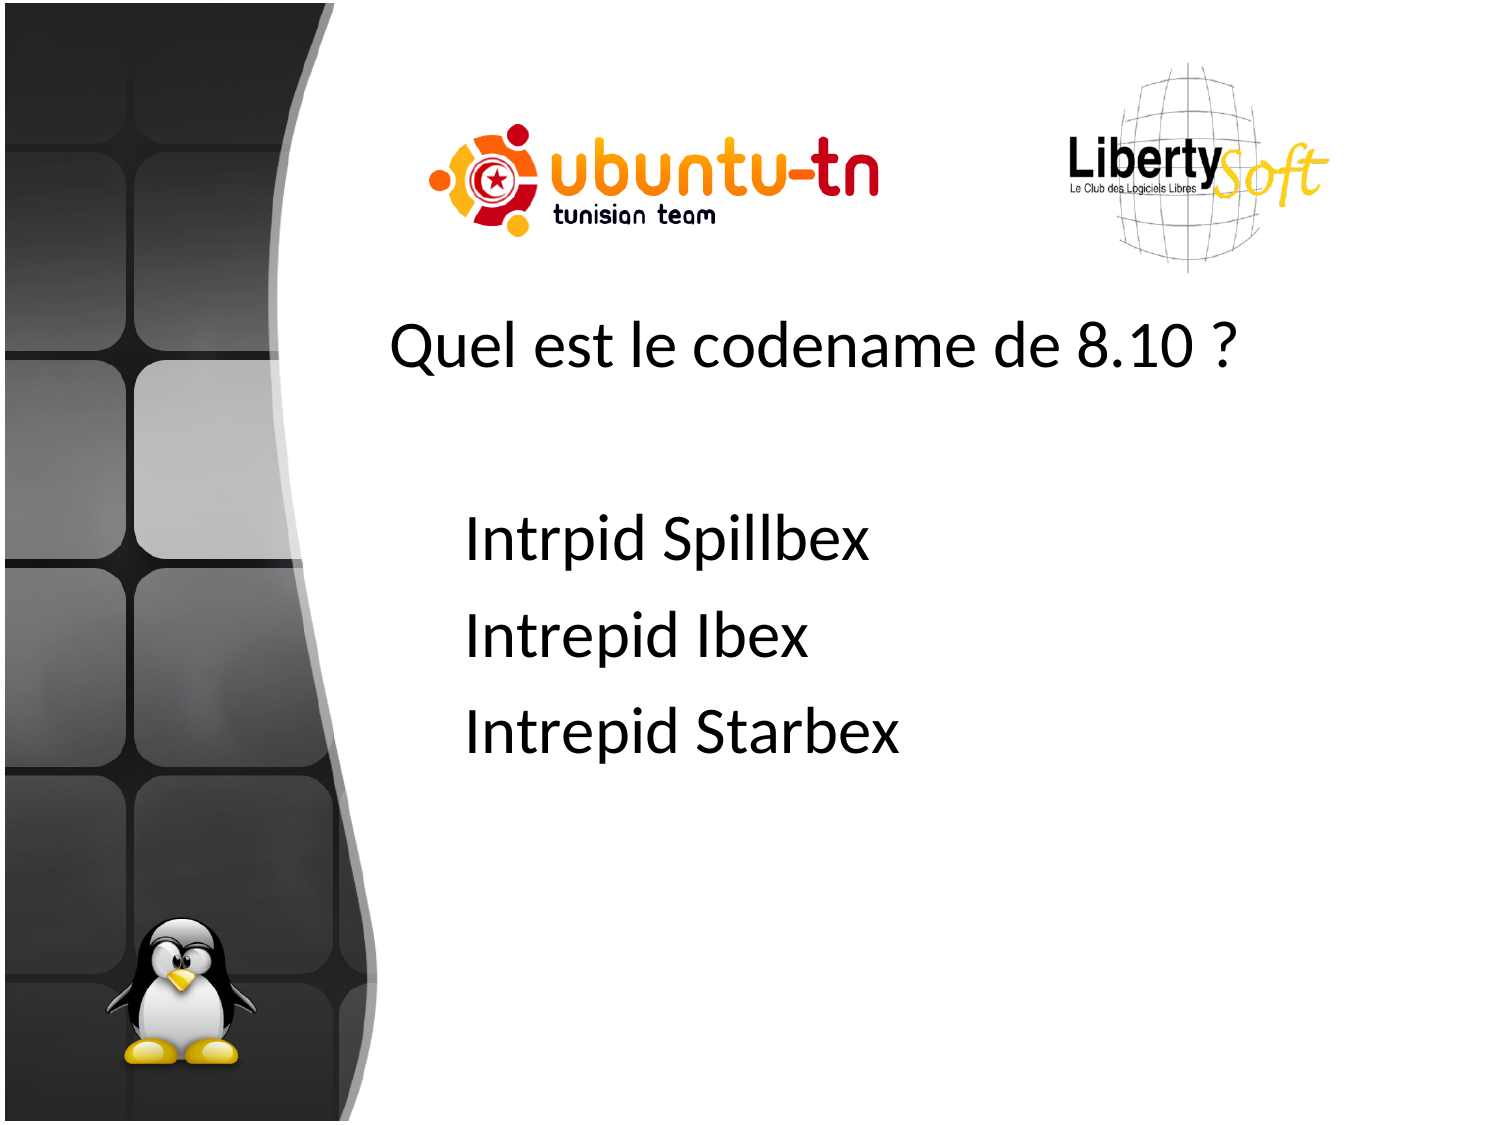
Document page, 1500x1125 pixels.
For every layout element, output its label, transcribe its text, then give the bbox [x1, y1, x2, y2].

title [339, 45, 1425, 233]
picture [0, 0, 1500, 1125]
text_box Quel est le codename de 8.10 ? Intrpid Spillbex Intrepid Ibex Intrepid Starbex [375, 292, 1500, 1036]
